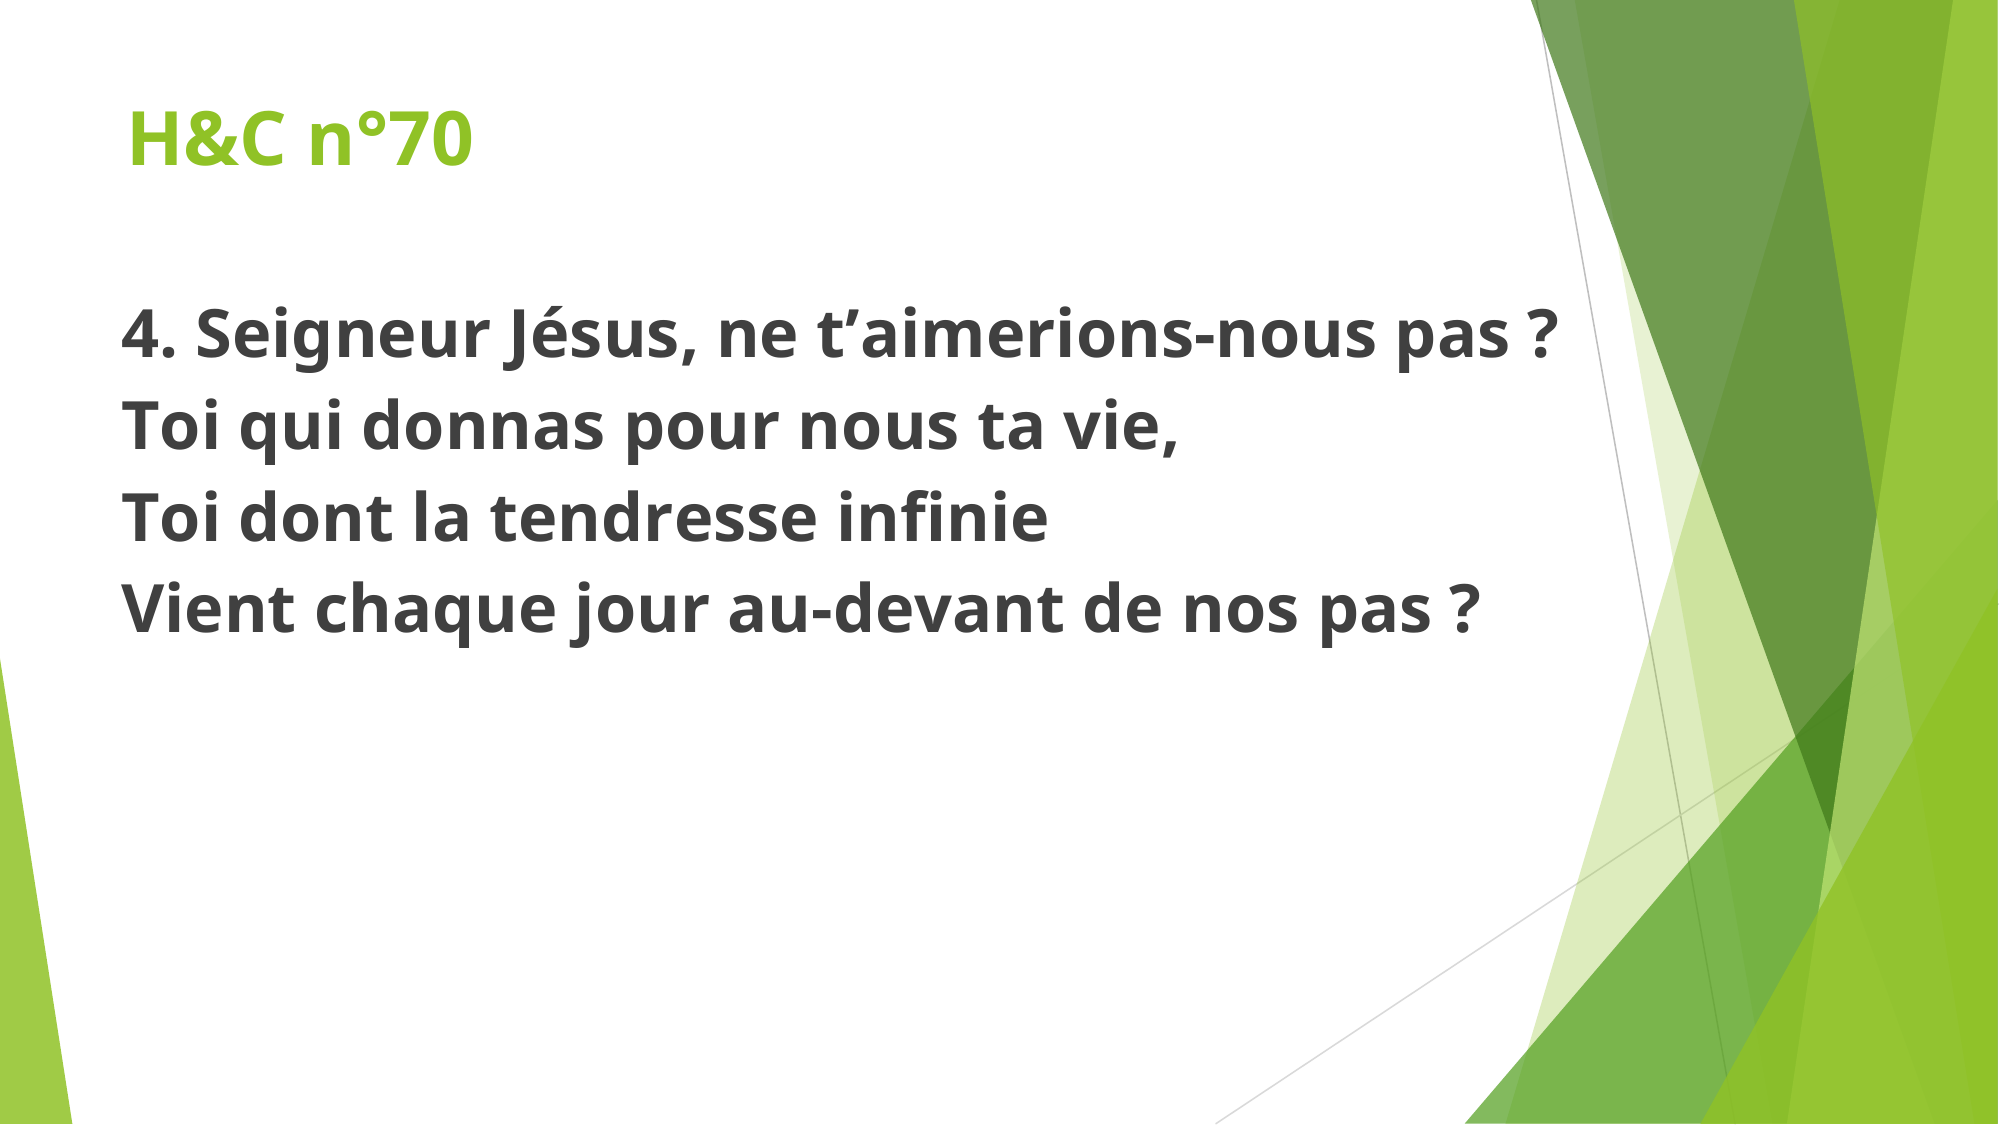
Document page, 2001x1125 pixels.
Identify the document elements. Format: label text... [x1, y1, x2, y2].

text_box 4. Seigneur Jésus, ne t’aimerions-nous pas ? Toi qui donnas pour nous ta vie, Toi dont la tendresse infinie Vient chaque jour au-devant de nos pas ? [106, 283, 1973, 1037]
text_box H&C n°70 [111, 82, 1522, 213]
